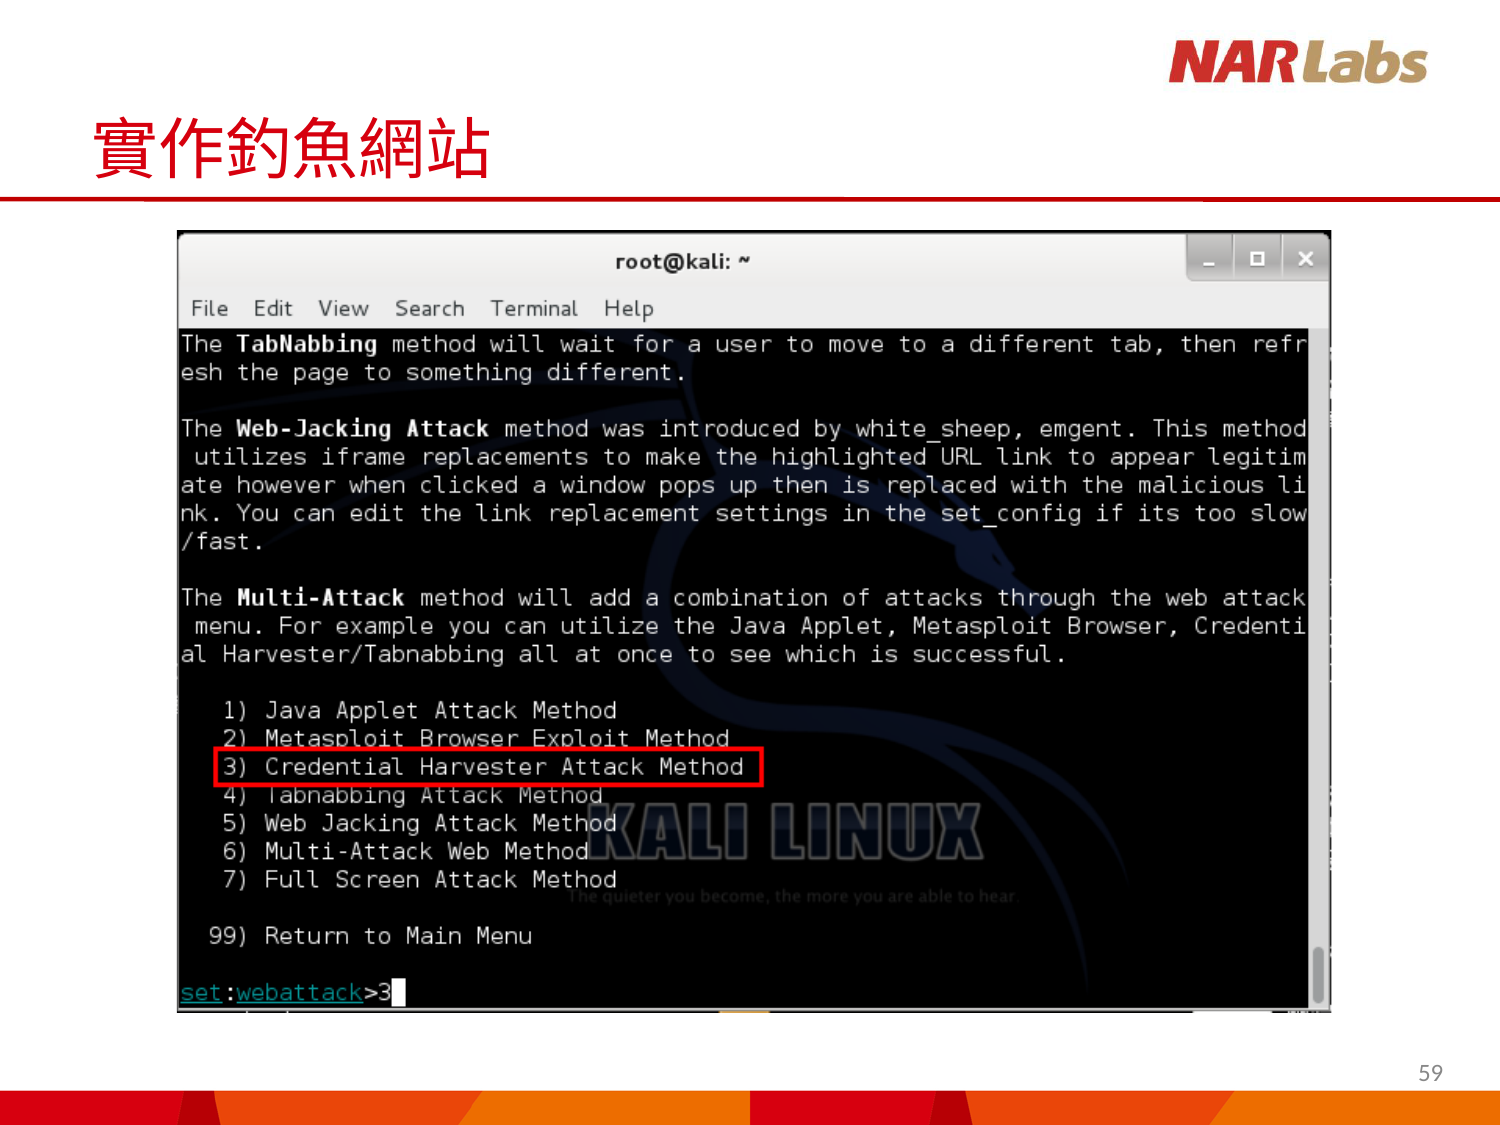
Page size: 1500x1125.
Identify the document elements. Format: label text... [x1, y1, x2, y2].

text_box 51 [1414, 1056, 1448, 1090]
text_box [177, 231, 1331, 1012]
title 實作釣魚網站 [89, 107, 1411, 189]
